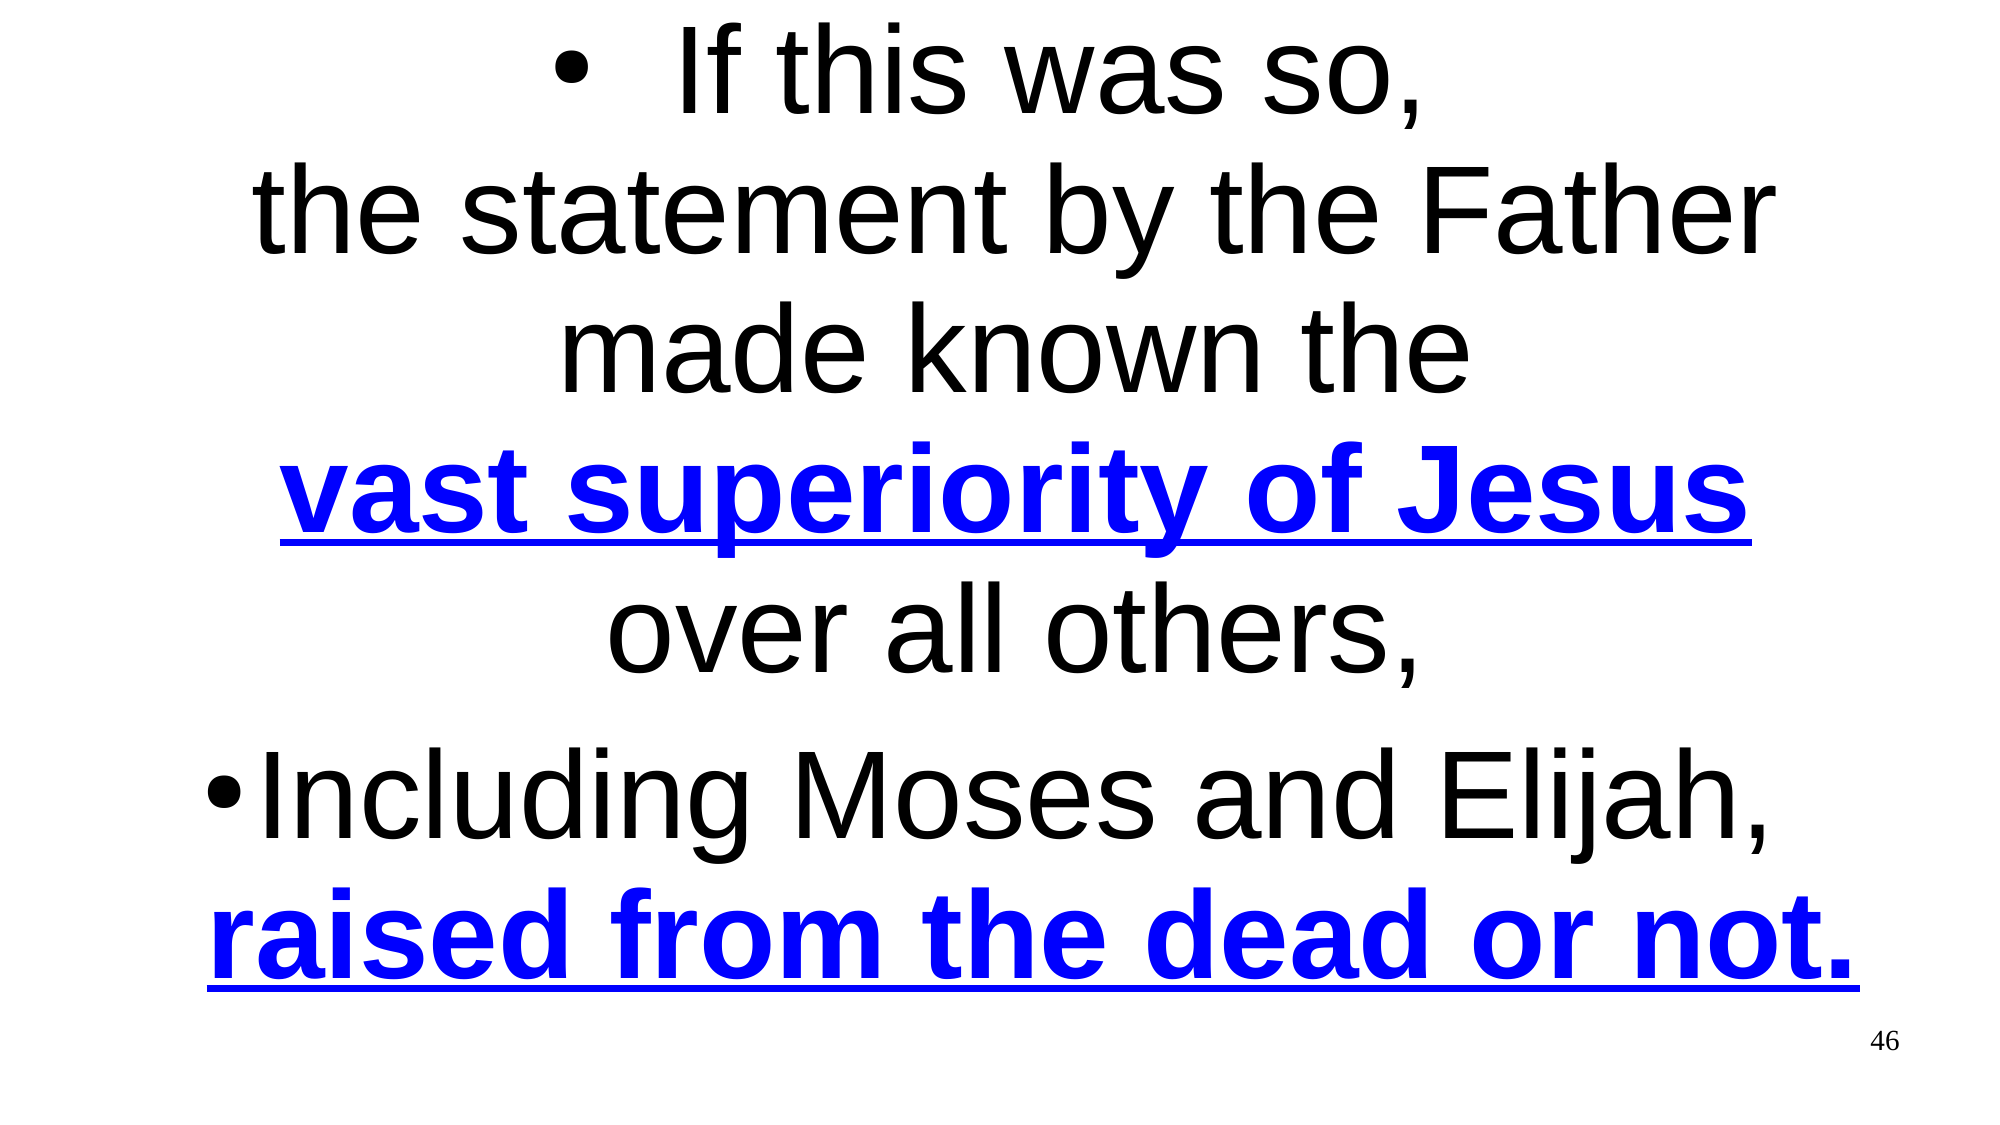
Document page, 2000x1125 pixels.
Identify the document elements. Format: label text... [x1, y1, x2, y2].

list If this was so, the statement by the Father made known the vast superiority of Jesus over all others, Including Moses and Elijah, raised from the dead or not. [0, 0, 1996, 1123]
